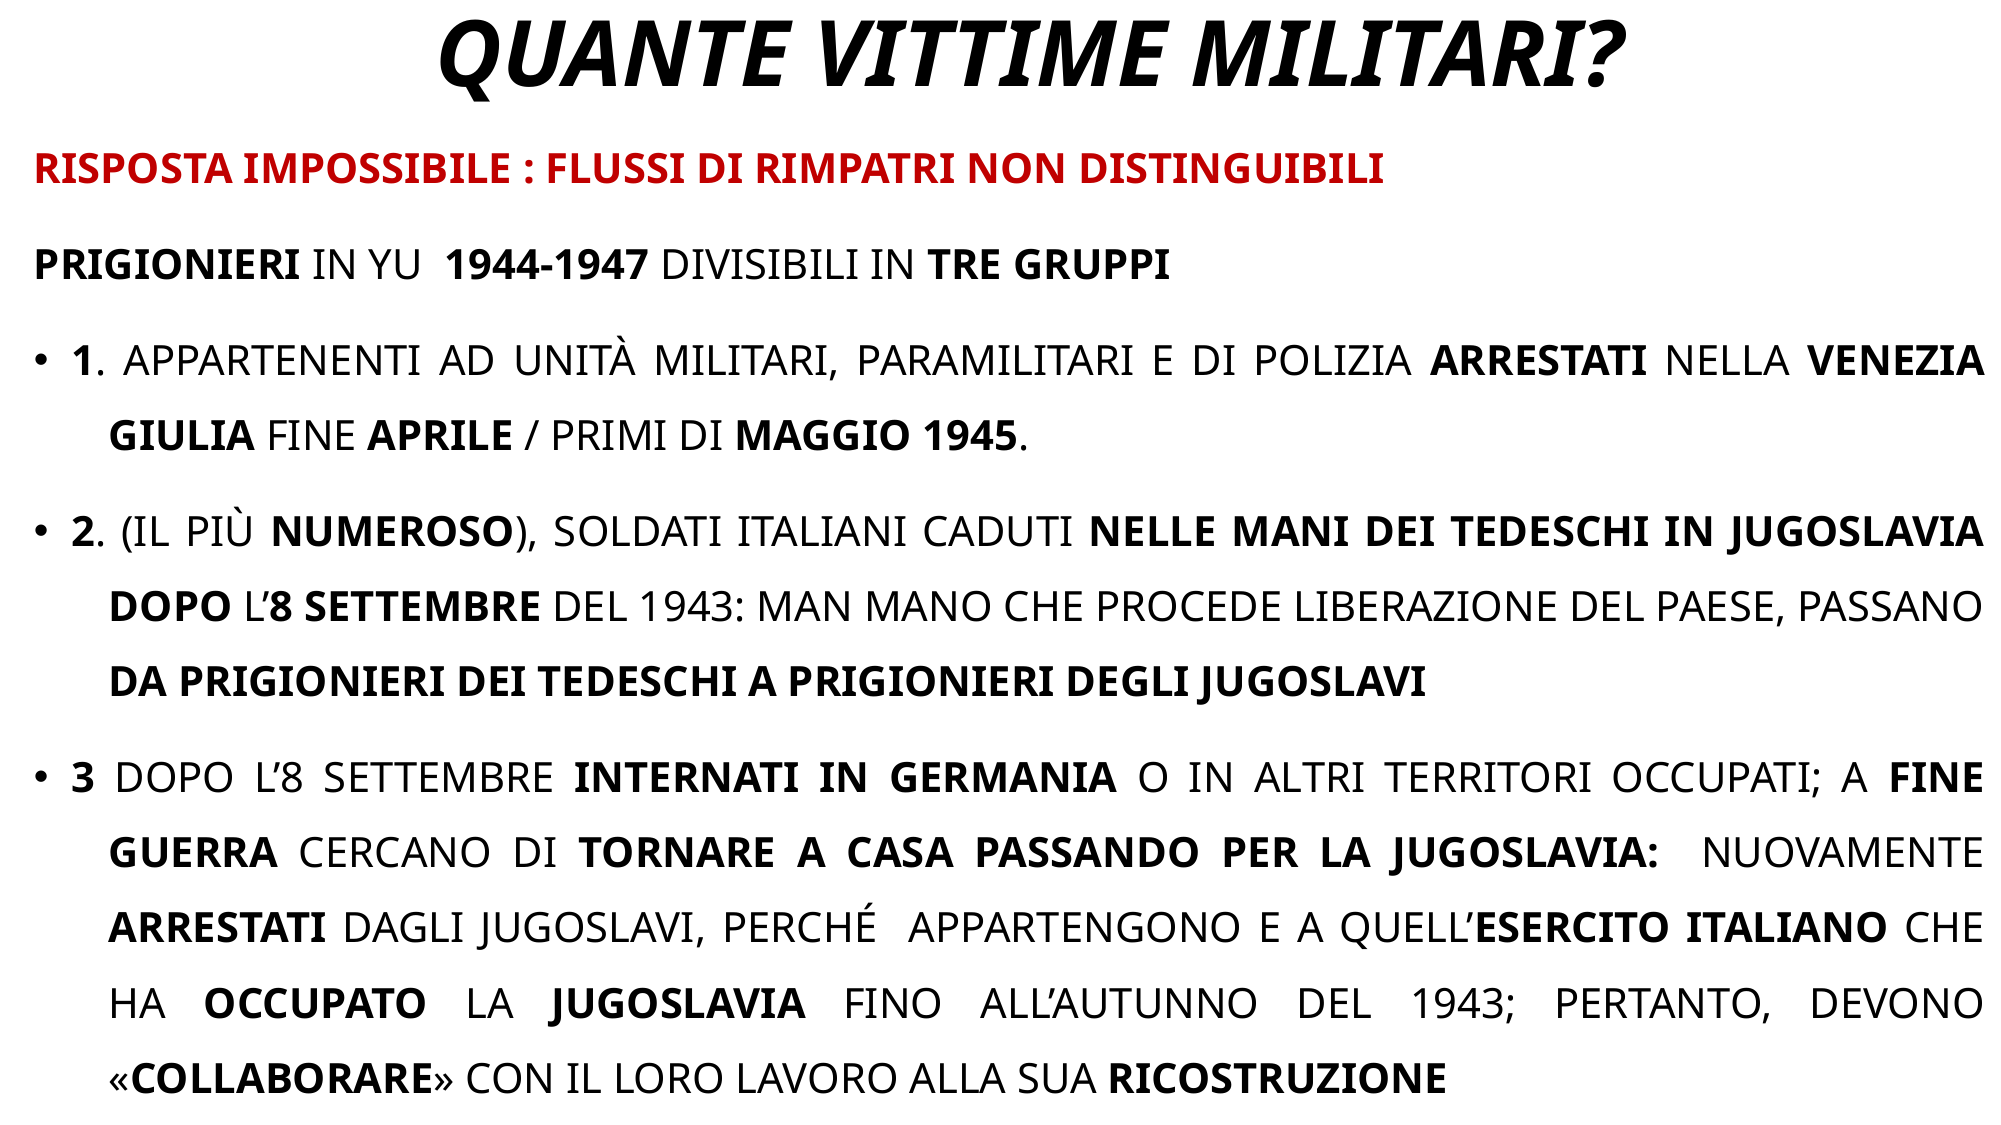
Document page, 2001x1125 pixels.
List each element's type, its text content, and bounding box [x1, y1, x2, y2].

list RISPOSTA IMPOSSIBILE : FLUSSI DI RIMPATRI NON DISTINGUIBILI PRIGIONIERI IN YU 1944-1947 DIVISIBILI IN TRE GRUPPI 1. APPARTENENTI AD UNITÀ MILITARI, PARAMILITARI E DI POLIZIA ARRESTATI NELLA VENEZIA GIULIA FINE APRILE / PRIMI DI MAGGIO 1945. 2. (IL PIÙ NUMEROSO), SOLDATI ITALIANI CADUTI NELLE MANI DEI TEDESCHI IN JUGOSLAVIA DOPO L’8 SETTEMBRE DEL 1943: MAN MANO CHE PROCEDE LIBERAZIONE DEL PAESE, PASSANO DA PRIGIONIERI DEI TEDESCHI A PRIGIONIERI DEGLI JUGOSLAVI 3 DOPO L’8 SETTEMBRE INTERNATI IN GERMANIA O IN ALTRI TERRITORI OCCUPATI; A FINE GUERRA CERCANO DI TORNARE A CASA PASSANDO PER LA JUGOSLAVIA: NUOVAMENTE ARRESTATI DAGLI JUGOSLAVI, PERCHÉ APPARTENGONO E A QUELL’ESERCITO ITALIANO CHE HA OCCUPATO LA JUGOSLAVIA FINO ALL’AUTUNNO DEL 1943; PERTANTO, DEVONO «COLLABORARE» CON IL LORO LAVORO ALLA SUA RICOSTRUZIONE [18, 109, 2000, 1125]
title QUANTE VITTIME MILITARI? [77, 0, 1984, 92]
